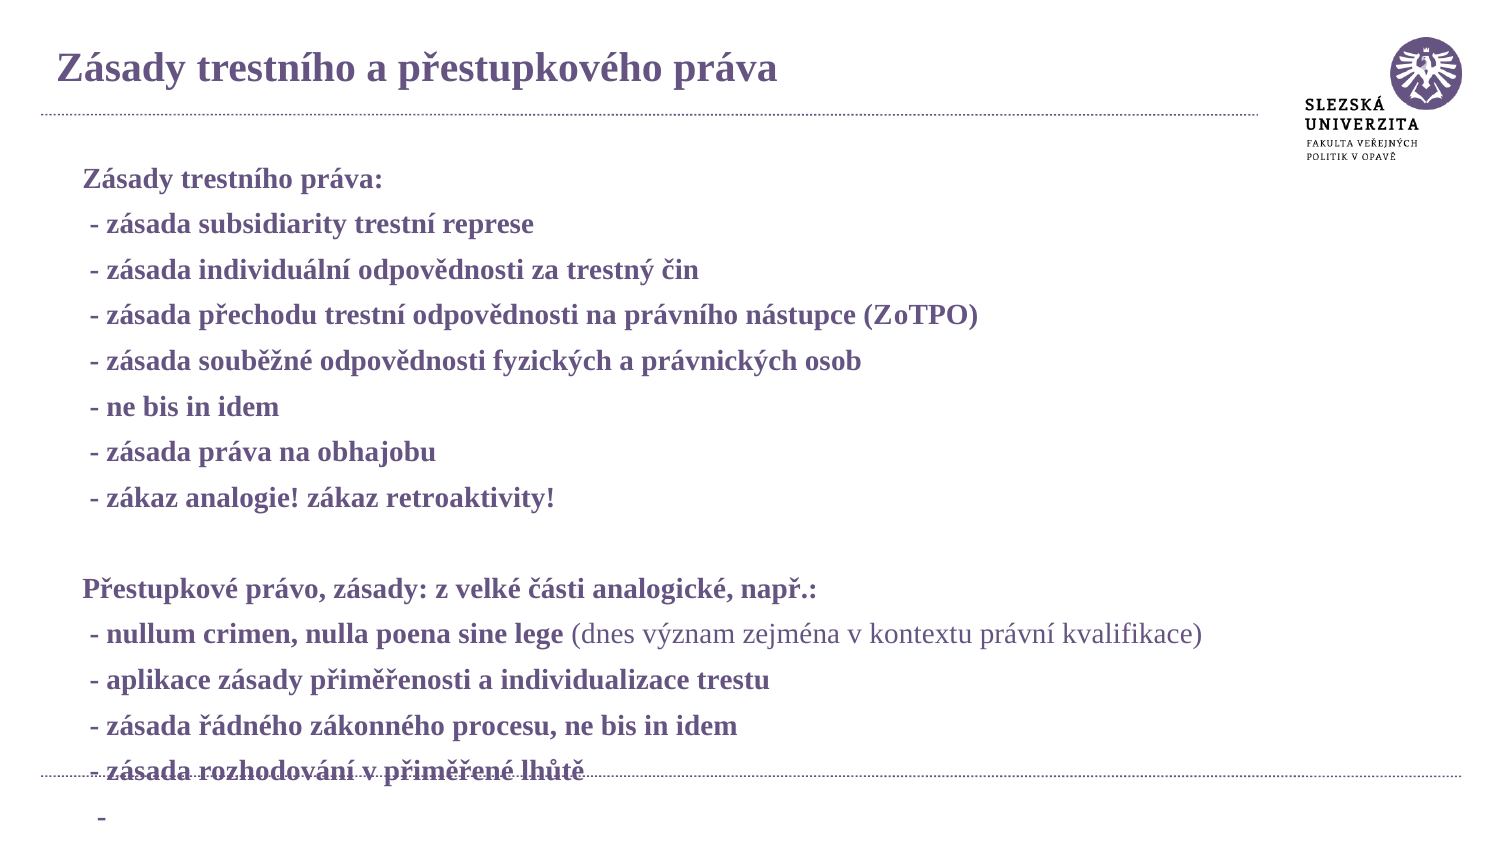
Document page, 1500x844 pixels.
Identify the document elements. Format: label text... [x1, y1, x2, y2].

title Zásady trestního a přestupkového práva [41, 32, 984, 116]
text_box Zásady trestního práva: - zásada subsidiarity trestní represe - zásada individuální odpovědnosti za trestný čin - zásada přechodu trestní odpovědnosti na právního nástupce (ZoTPO) - zásada souběžné odpovědnosti fyzických a právnických osob - ne bis in idem - zásada práva na obhajobu - zákaz analogie! zákaz retroaktivity! Přestupkové právo, zásady: z velké části analogické, např.: - nullum crimen, nulla poena sine lege (dnes význam zejména v kontextu právní kvalifikace) - aplikace zásady přiměřenosti a individualizace trestu - zásada řádného zákonného procesu, ne bis in idem - zásada rozhodování v přiměřené lhůtě - [67, 154, 1292, 746]
